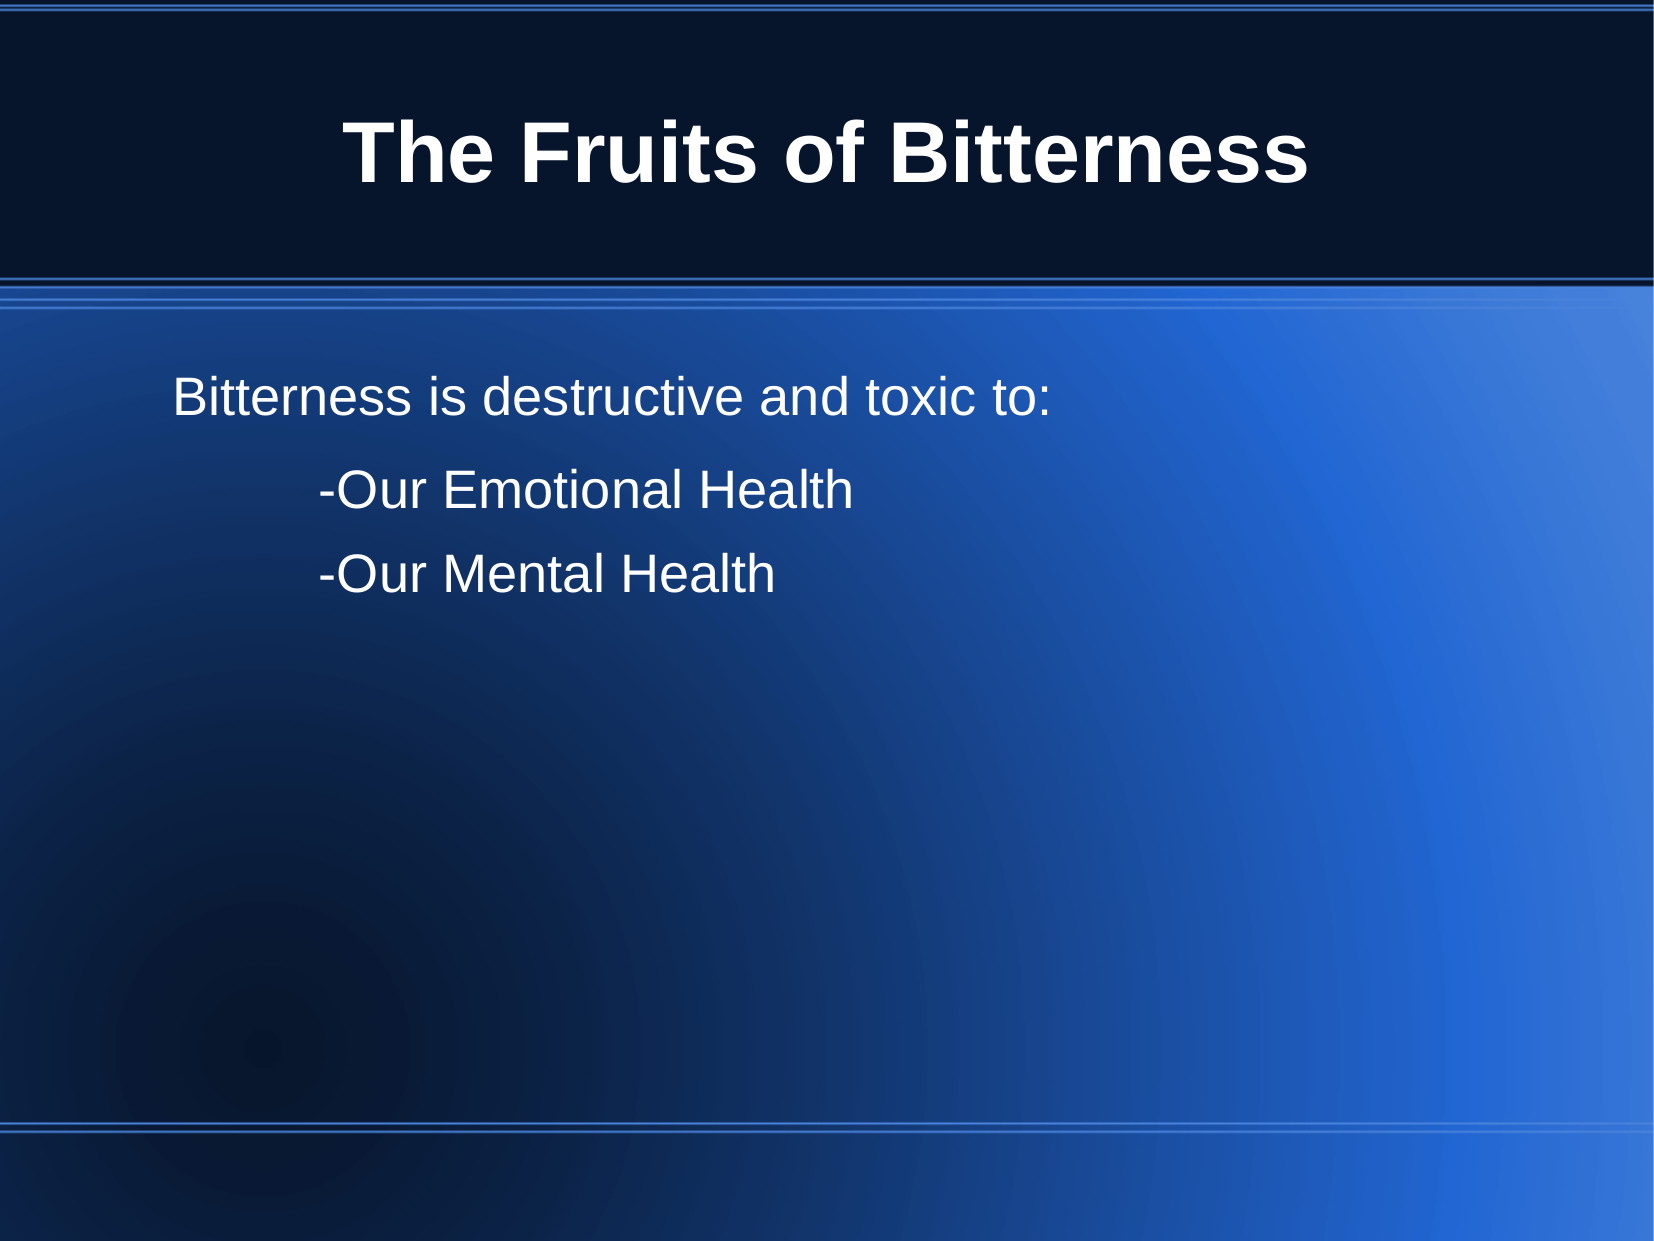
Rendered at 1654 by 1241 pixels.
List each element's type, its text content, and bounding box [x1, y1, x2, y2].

title The Fruits of Bitterness [82, 49, 1571, 257]
picture [0, 0, 1654, 1241]
list Bitterness is destructive and toxic to: -Our Emotional Health -Our Mental Health [82, 355, 1571, 1058]
